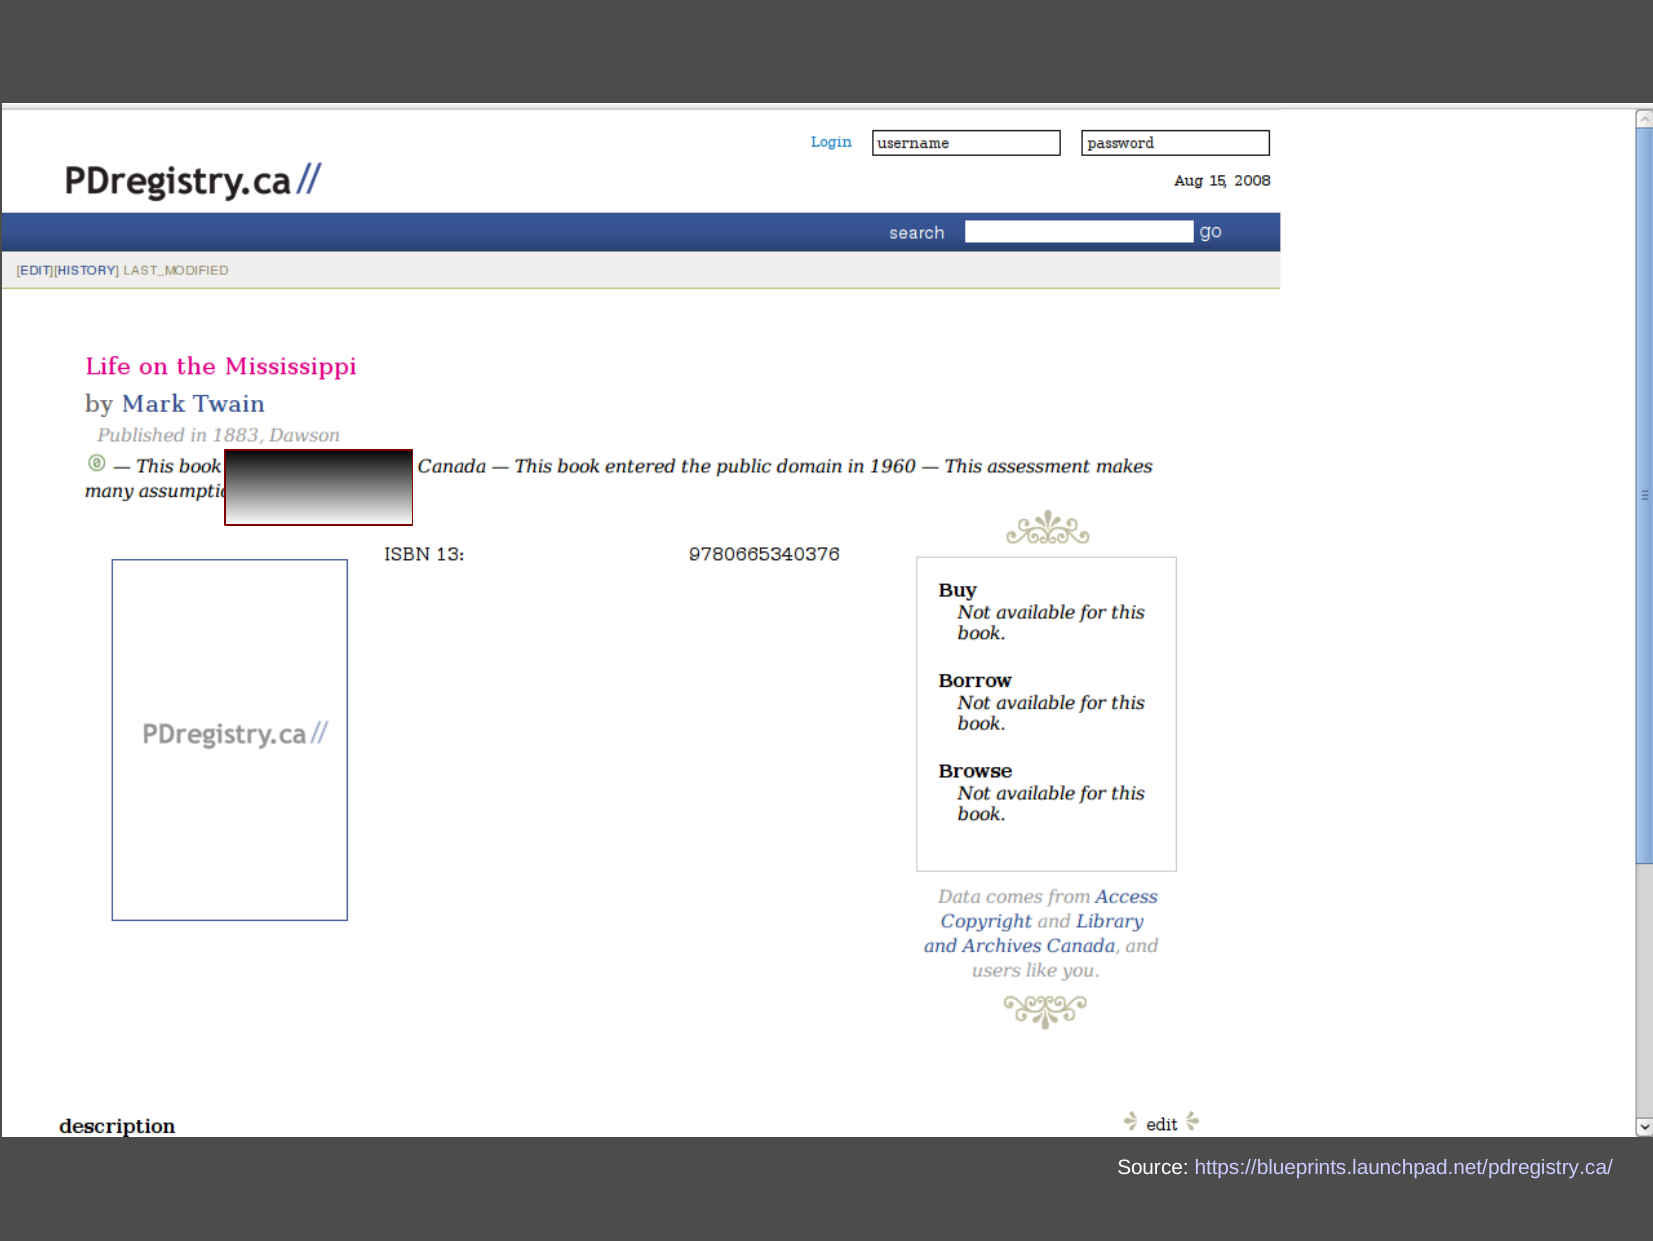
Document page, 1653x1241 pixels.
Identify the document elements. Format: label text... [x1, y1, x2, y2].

picture [2, 103, 1653, 1137]
text_box [224, 450, 413, 526]
text_box Source: https://blueprints.launchpad.net/pdregistry.ca/ [1102, 1145, 1634, 1187]
